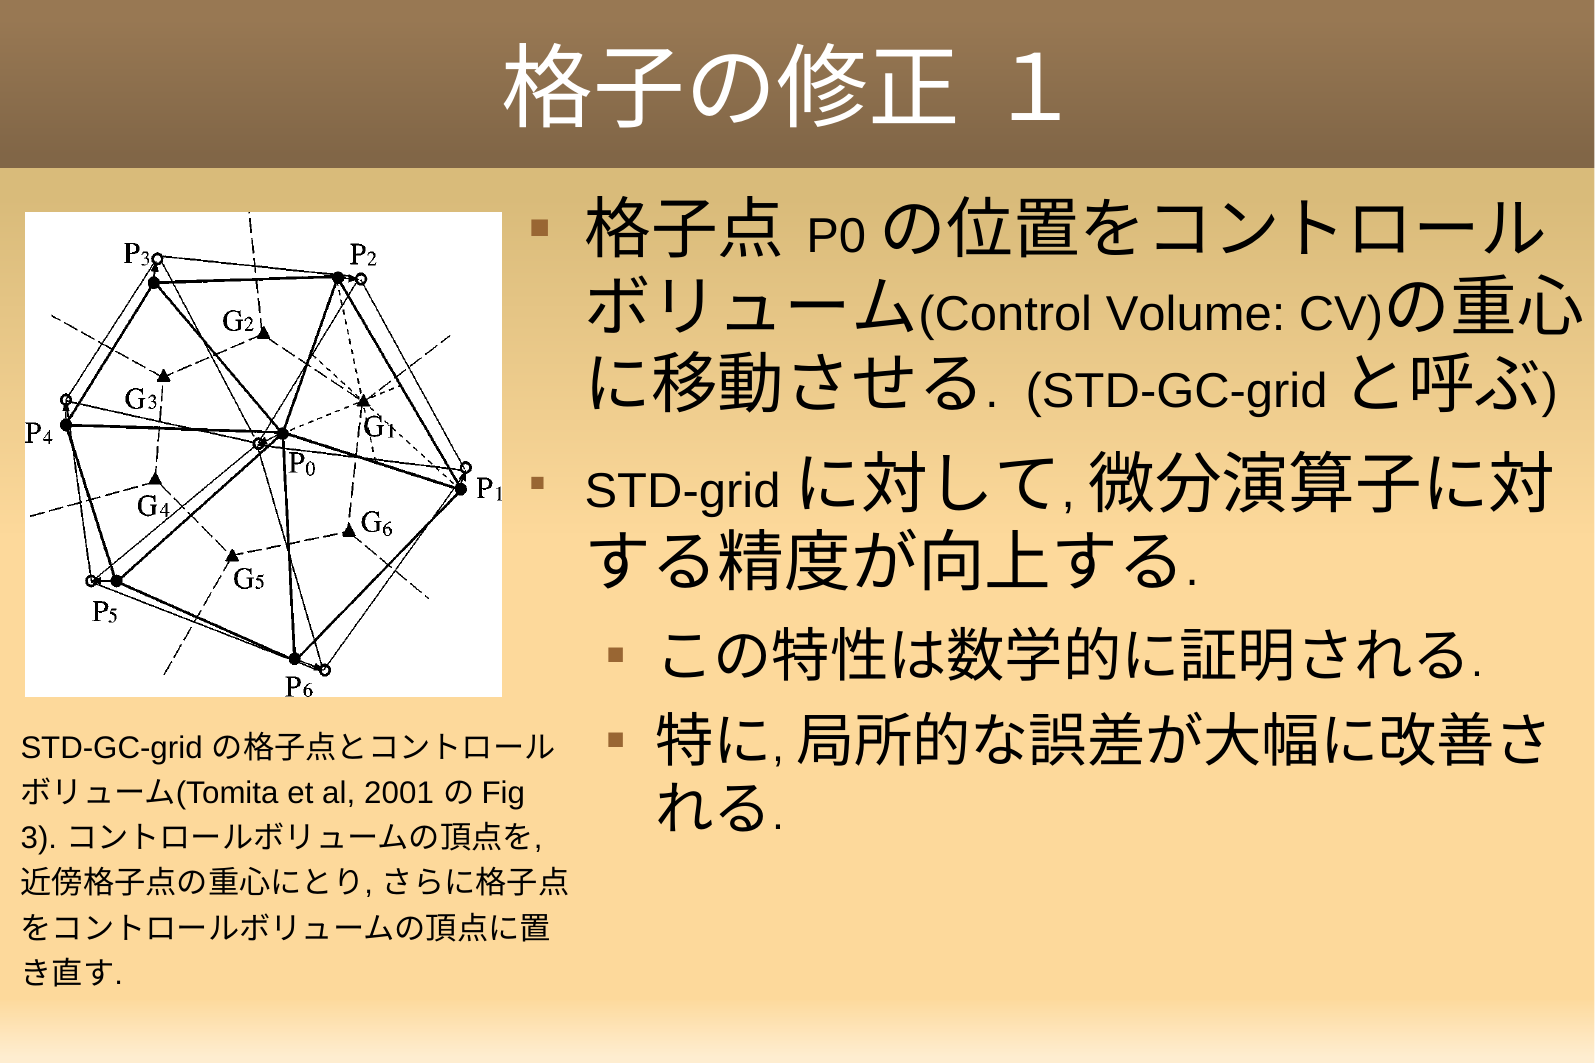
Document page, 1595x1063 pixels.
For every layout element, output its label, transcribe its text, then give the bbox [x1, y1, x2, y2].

picture [0, 0, 1595, 1063]
text_box STD-GC-grid の格子点とコントロールボリューム(Tomita et al, 2001 の Fig 3). コントロールボリュームの頂点を, 近傍格子点の重心にとり, さらに格子点をコントロールボリュームの頂点に置き直す. [5, 714, 585, 904]
list 格子点 P0 の位置をコントロールボリューム(Control Volume: CV)の重心に移動させる. (STD-GC-grid と呼ぶ) STD-grid に対して, 微分演算子に対する精度が向上する. この特性は数学的に証明される. 特に, 局所的な誤差が大幅に改善される. [513, 190, 1589, 909]
title 格子の修正 １ [74, 0, 1510, 178]
